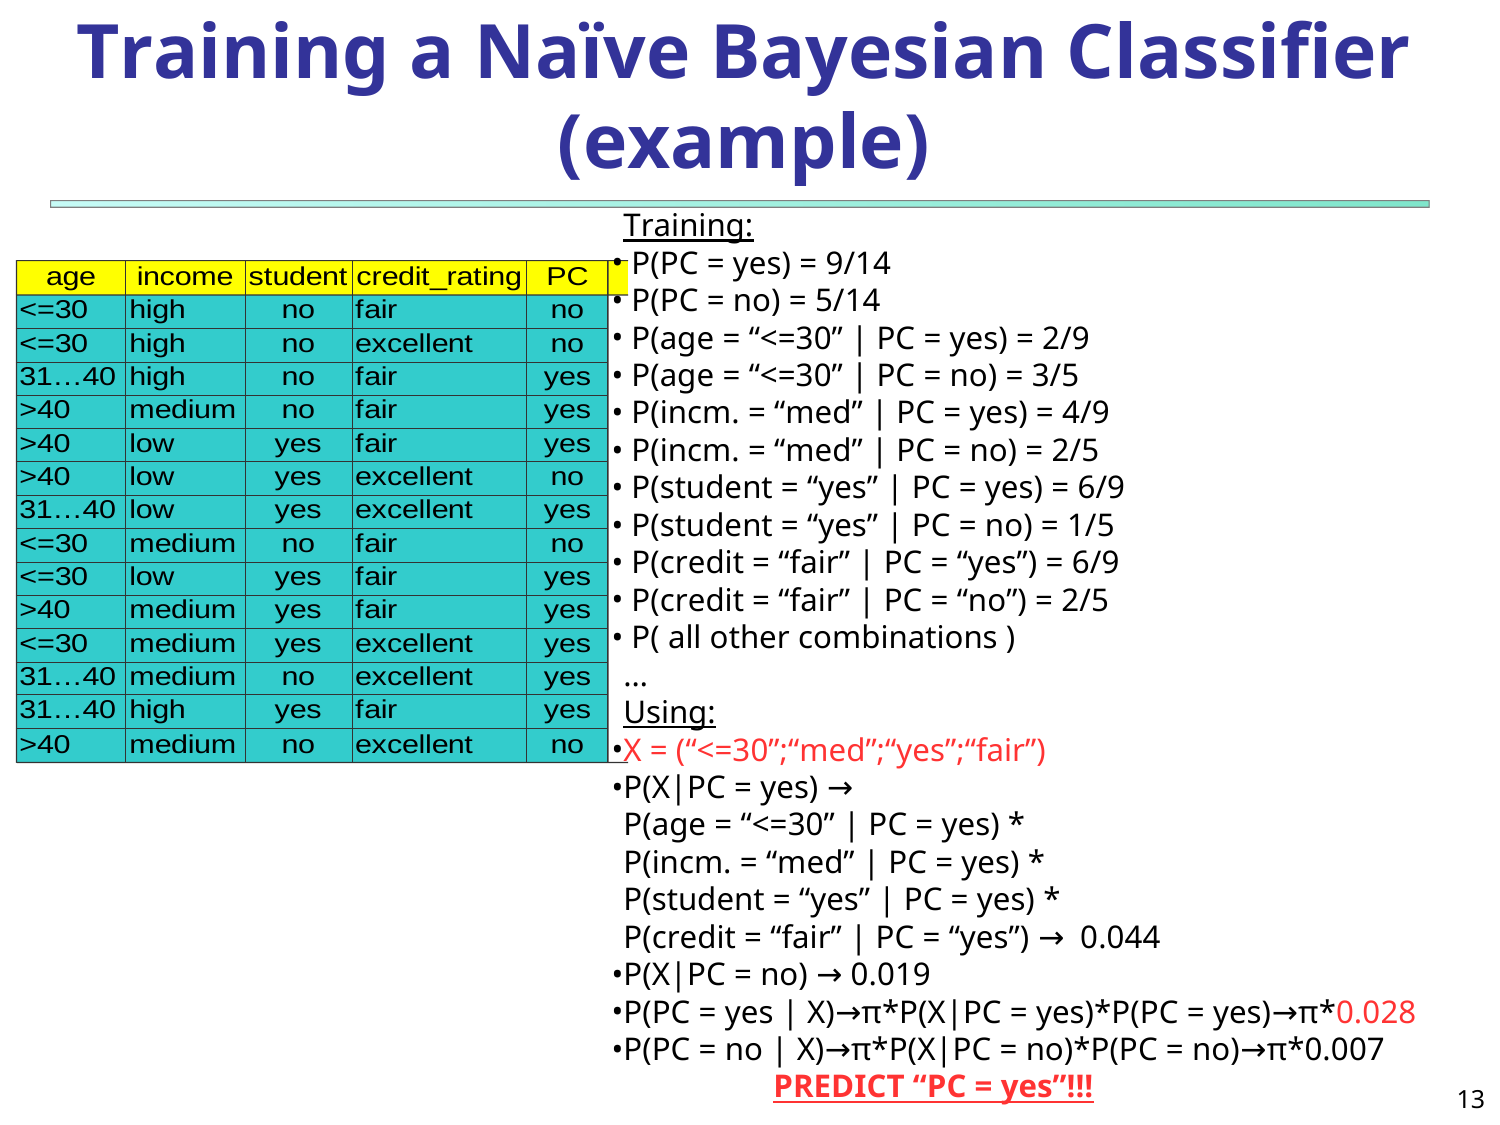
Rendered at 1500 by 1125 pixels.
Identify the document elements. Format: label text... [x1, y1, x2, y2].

text_box [76, 260, 521, 766]
title Training a Naïve Bayesian Classifier (example) [24, 0, 1463, 192]
text_box Training: P(PC = yes) = 9/14 P(PC = no) = 5/14 P(age = “<=30” | PC = yes) = 2/9 P(age = “<=30” | PC = no) = 3/5 P(incm. = “med” | PC = yes) = 4/9 P(incm. = “med” | PC = no) = 2/5 P(student = “yes” | PC = yes) = 6/9 P(student = “yes” | PC = no) = 1/5 P(credit = “fair” | PC = “yes”) = 6/9 P(credit = “fair” | PC = “no”) = 2/5 P( all other combinations ) … Using: X = (“<=30”;“med”;“yes”;“fair”) P(X|PC = yes) → P(age = “<=30” | PC = yes) * P(incm. = “med” | PC = yes) * P(student = “yes” | PC = yes) * P(credit = “fair” | PC = “yes”) → 0.044 P(X|PC = no) → 0.019 P(PC = yes | X)→π*P(X|PC = yes)*P(PC = yes)→π*0.028 P(PC = no | X)→π*P(X|PC = no)*P(PC = no)→π*0.007 PREDICT “PC = yes”!!! [521, 198, 1500, 1125]
chart [15, 260, 76, 765]
